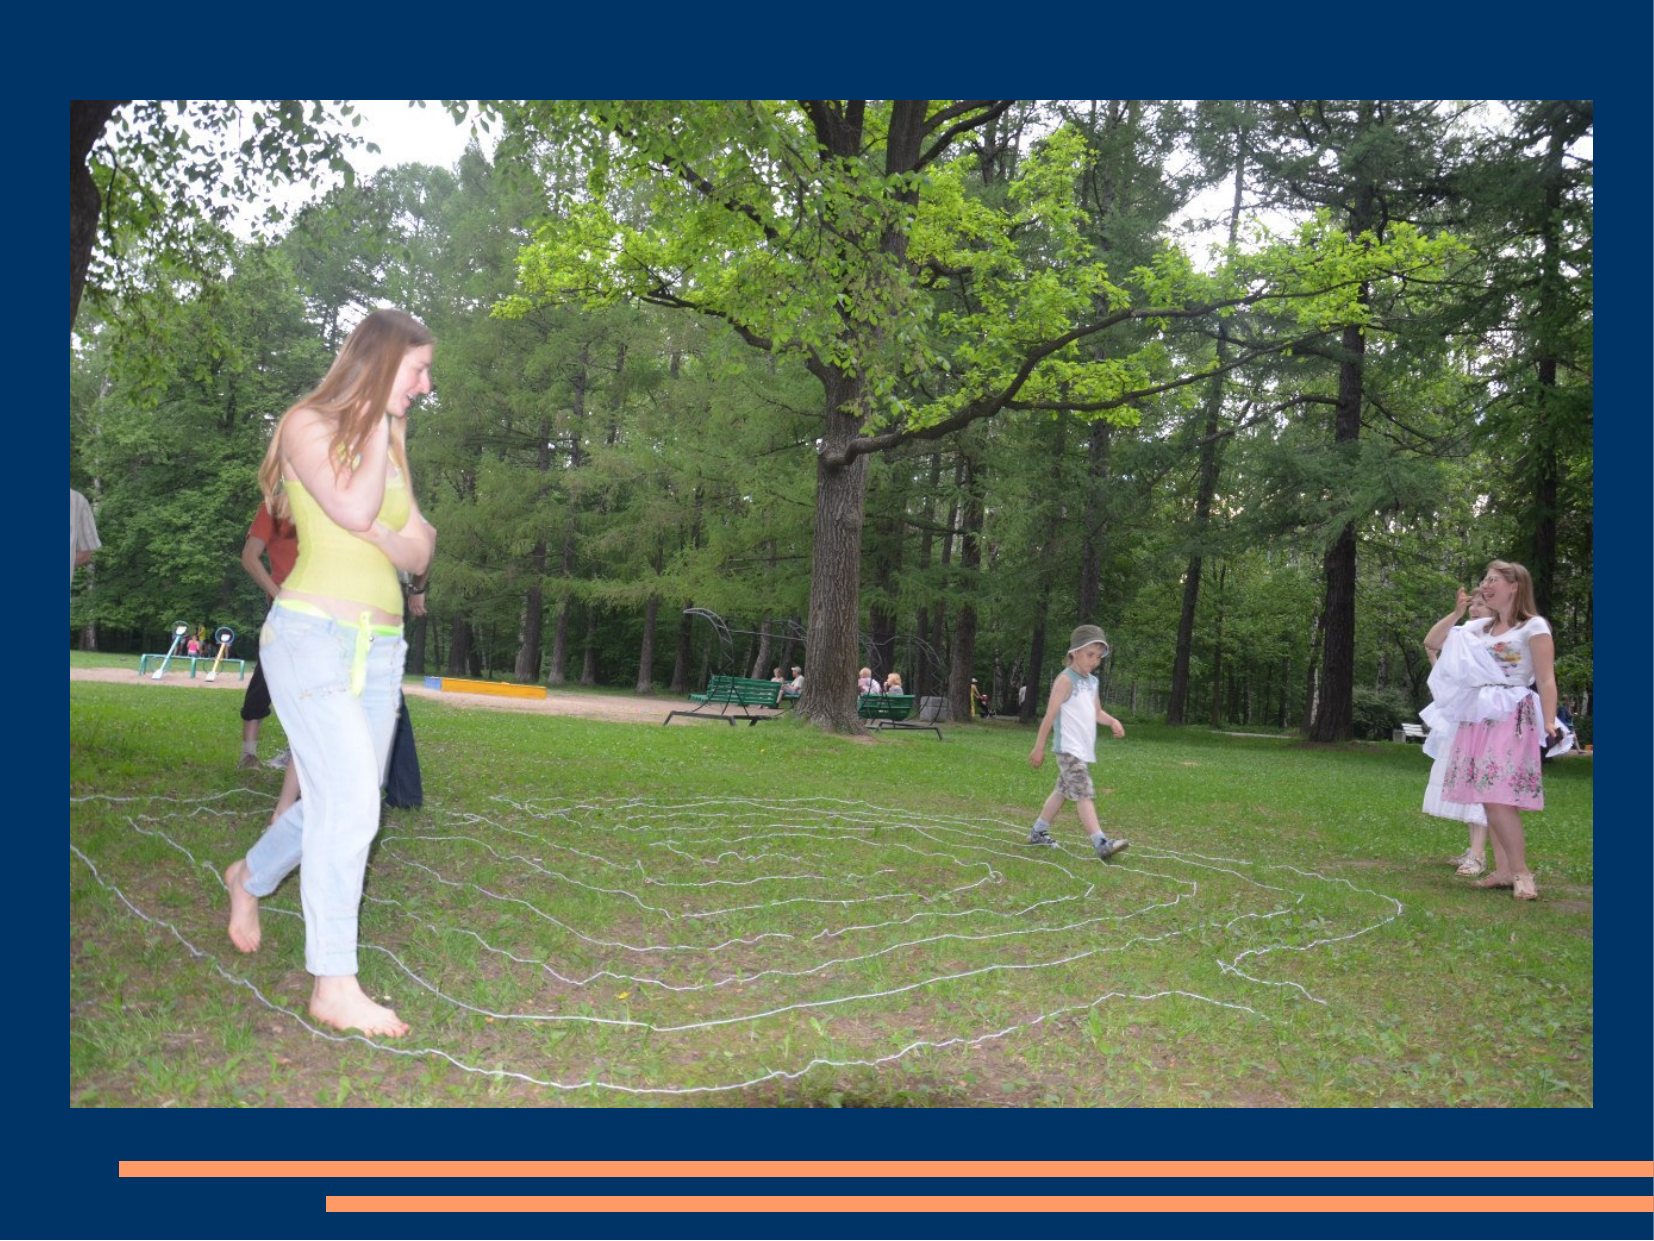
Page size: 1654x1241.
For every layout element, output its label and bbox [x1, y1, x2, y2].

picture [70, 100, 1593, 1108]
